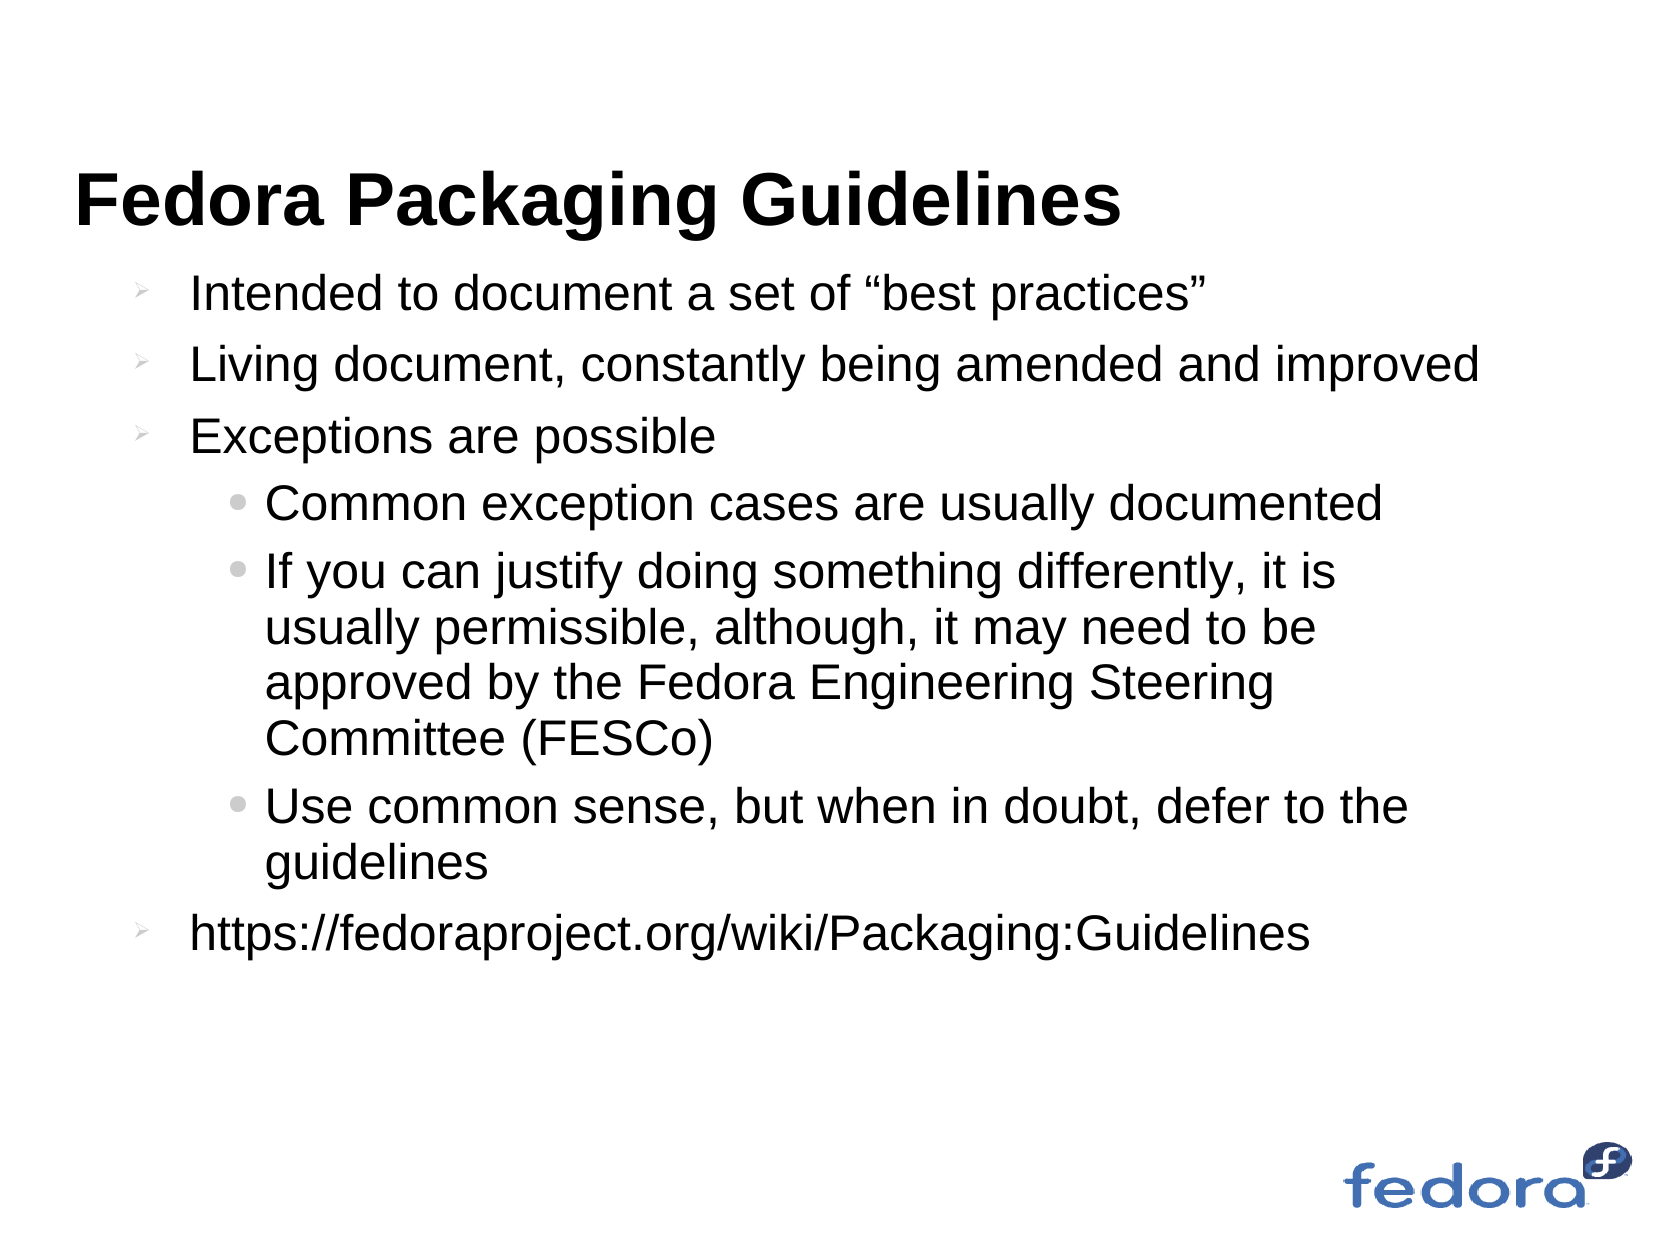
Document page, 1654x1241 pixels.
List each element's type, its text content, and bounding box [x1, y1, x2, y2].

title Fedora Packaging Guidelines [74, 140, 1506, 259]
list Intended to document a set of “best practices” Living document, constantly being amended and improved Exceptions are possible Common exception cases are usually documented If you can justify doing something differently, it is usually permissible, although, it may need to be approved by the Fedora Engineering Steering Committee (FESCo) Use common sense, but when in doubt, defer to the guidelines https://fedoraproject.org/wiki/Packaging:Guidelines [77, 264, 1500, 1174]
picture [1332, 1124, 1651, 1227]
